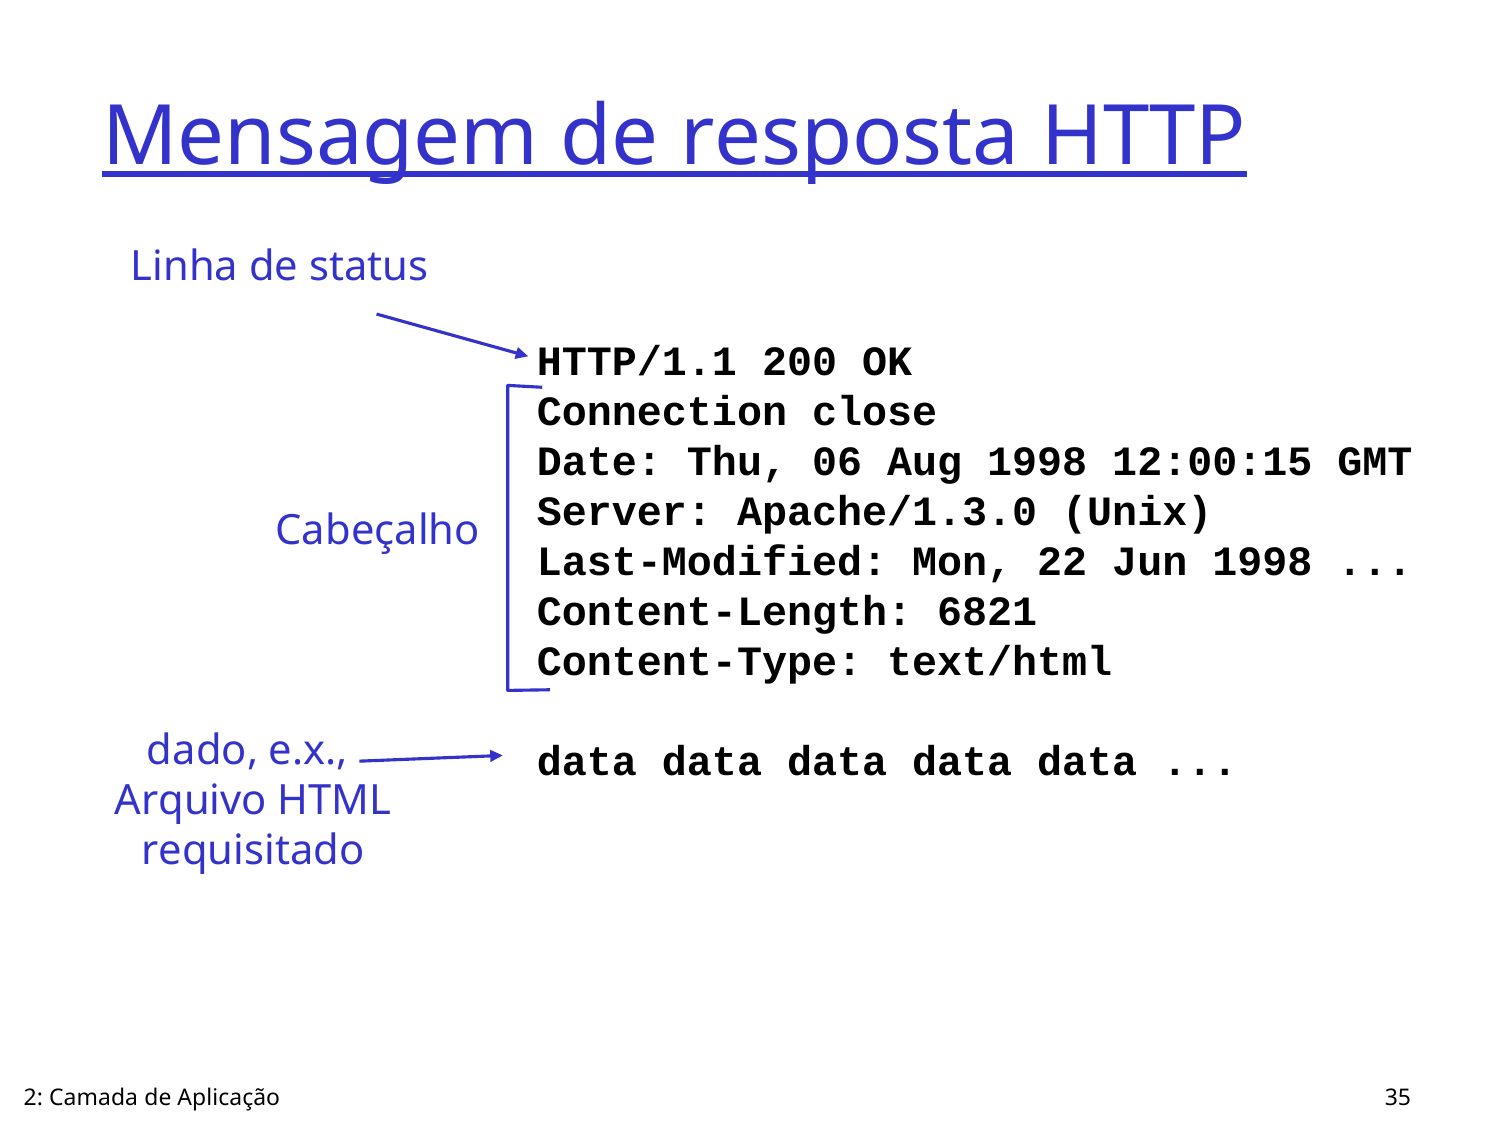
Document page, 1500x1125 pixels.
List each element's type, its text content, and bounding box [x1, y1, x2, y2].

text_box dado, e.x., Arquivo HTML requisitado [99, 715, 407, 881]
text_box Linha de status [116, 230, 444, 347]
title Mensagem de resposta HTTP [87, 37, 1363, 225]
text_box HTTP/1.1 200 OK Connection close Date: Thu, 06 Aug 1998 12:00:15 GMT Server: Apache/1.3.0 (Unix) Last-Modified: Mon, 22 Jun 1998 ... Content-Length: 6821 Content-Type: text/html data data data data data ... [522, 326, 1452, 792]
text_box Cabeçalho [260, 495, 495, 561]
